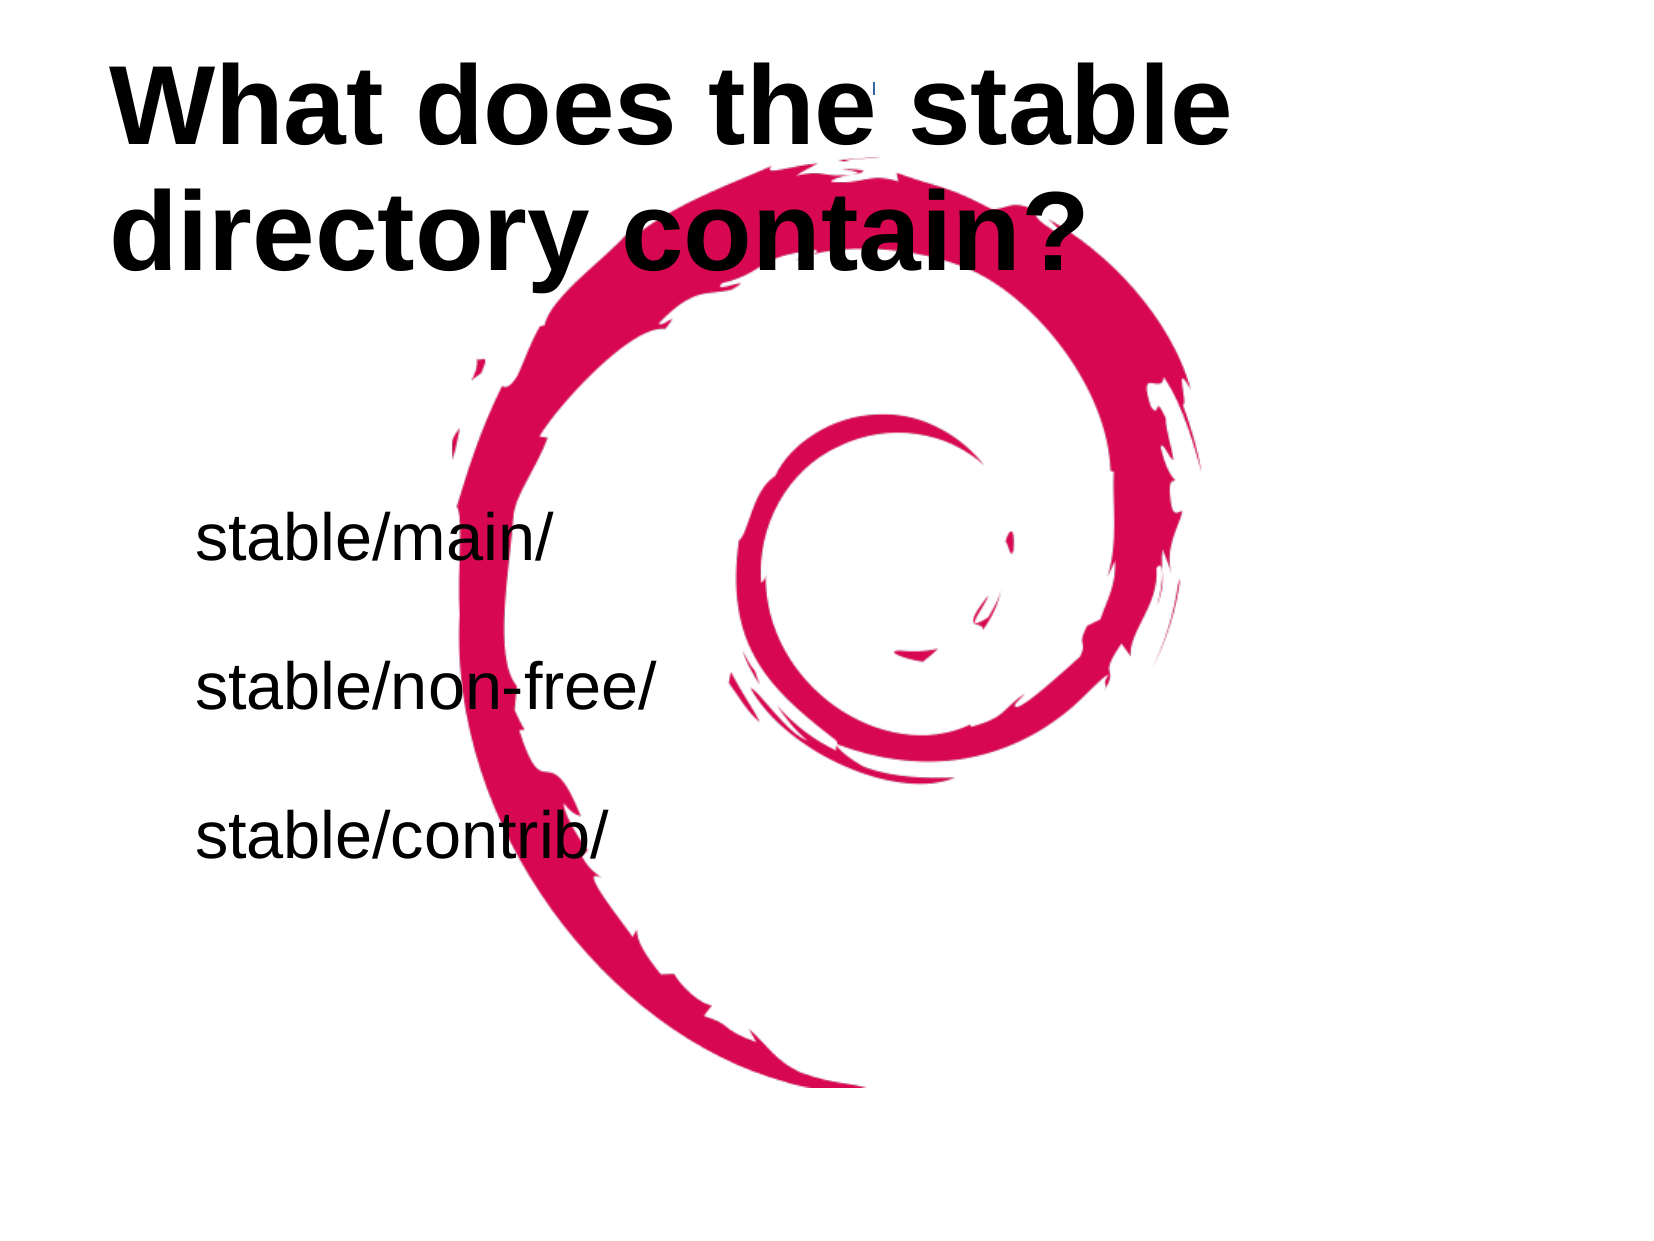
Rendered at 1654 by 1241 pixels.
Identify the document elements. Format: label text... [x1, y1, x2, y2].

picture [0, 157, 1654, 1088]
text_box stable/main/ stable/non-free/ stable/contrib/ [106, 342, 1465, 881]
text_box What does the stable directory contain? [94, 35, 1560, 331]
